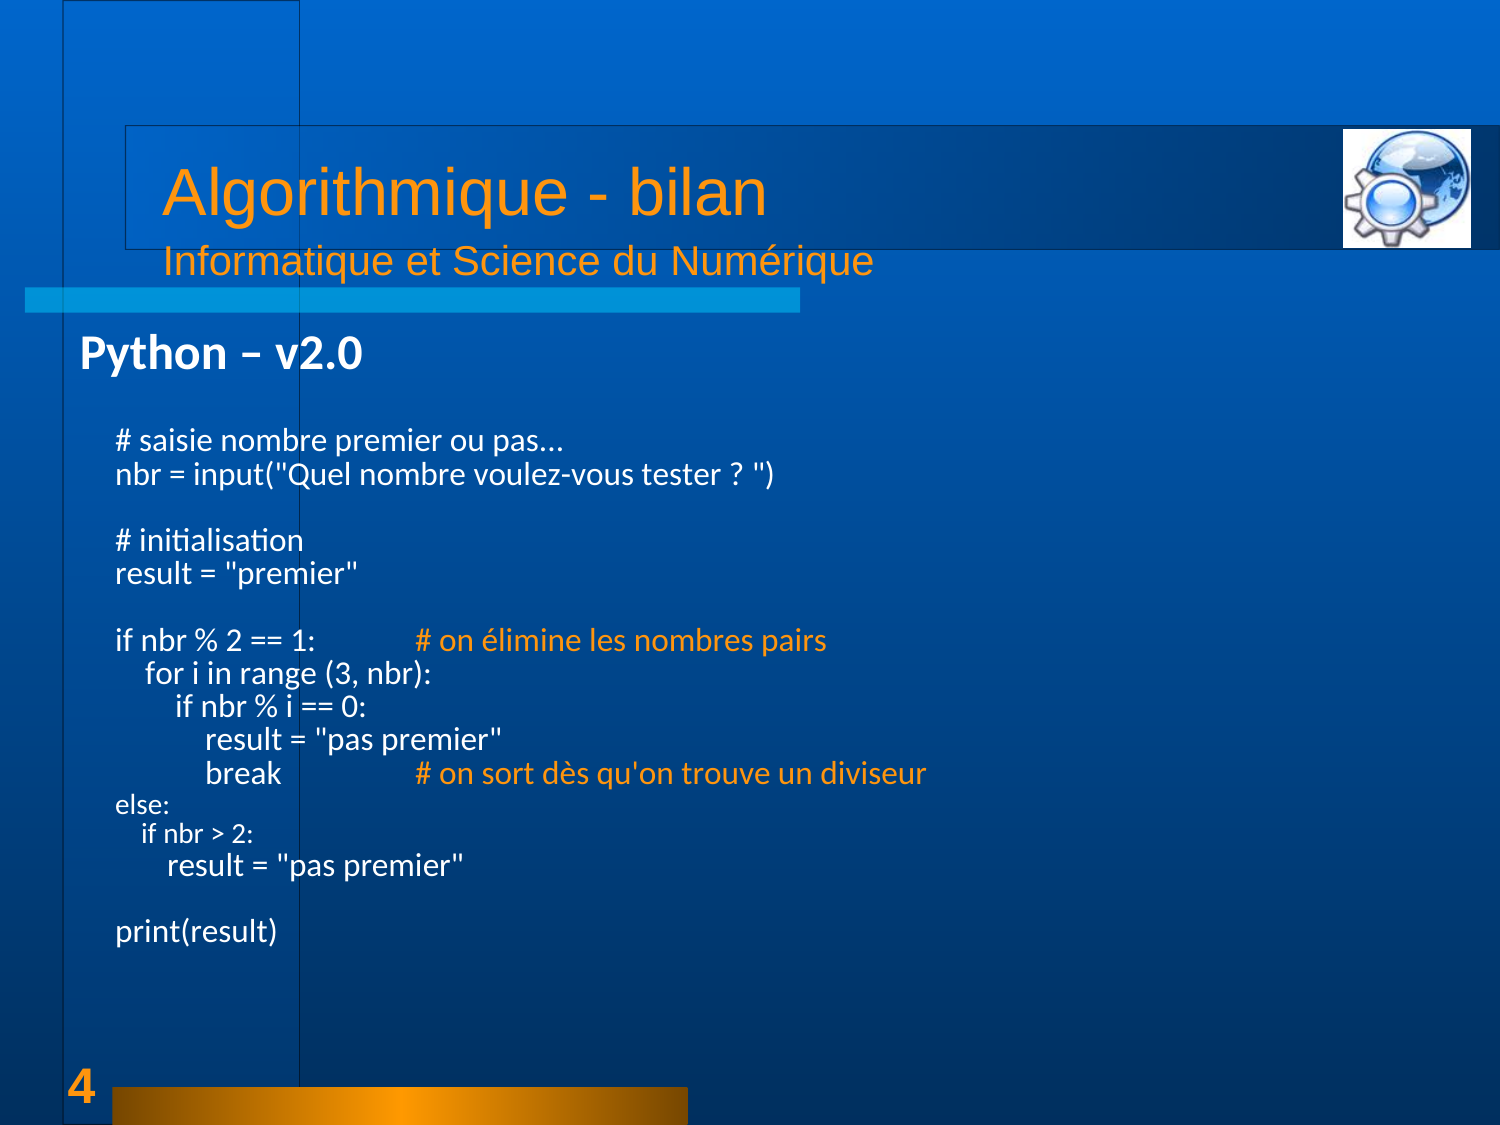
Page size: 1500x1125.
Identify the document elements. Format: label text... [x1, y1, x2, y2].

text_box Python – v2.0 [64, 325, 1335, 508]
picture [1343, 129, 1471, 248]
text_box # saisie nombre premier ou pas... nbr = input("Quel nombre voulez-vous tester ? ") # initialisation result = "premier" if nbr % 2 == 1: # on élimine les nombres pairs for i in range (3, nbr): if nbr % i == 0: result = "pas premier" break # on sort dès qu'on trouve un diviseur else: if nbr > 2: result = "pas premier" print(result) [100, 419, 1371, 1076]
